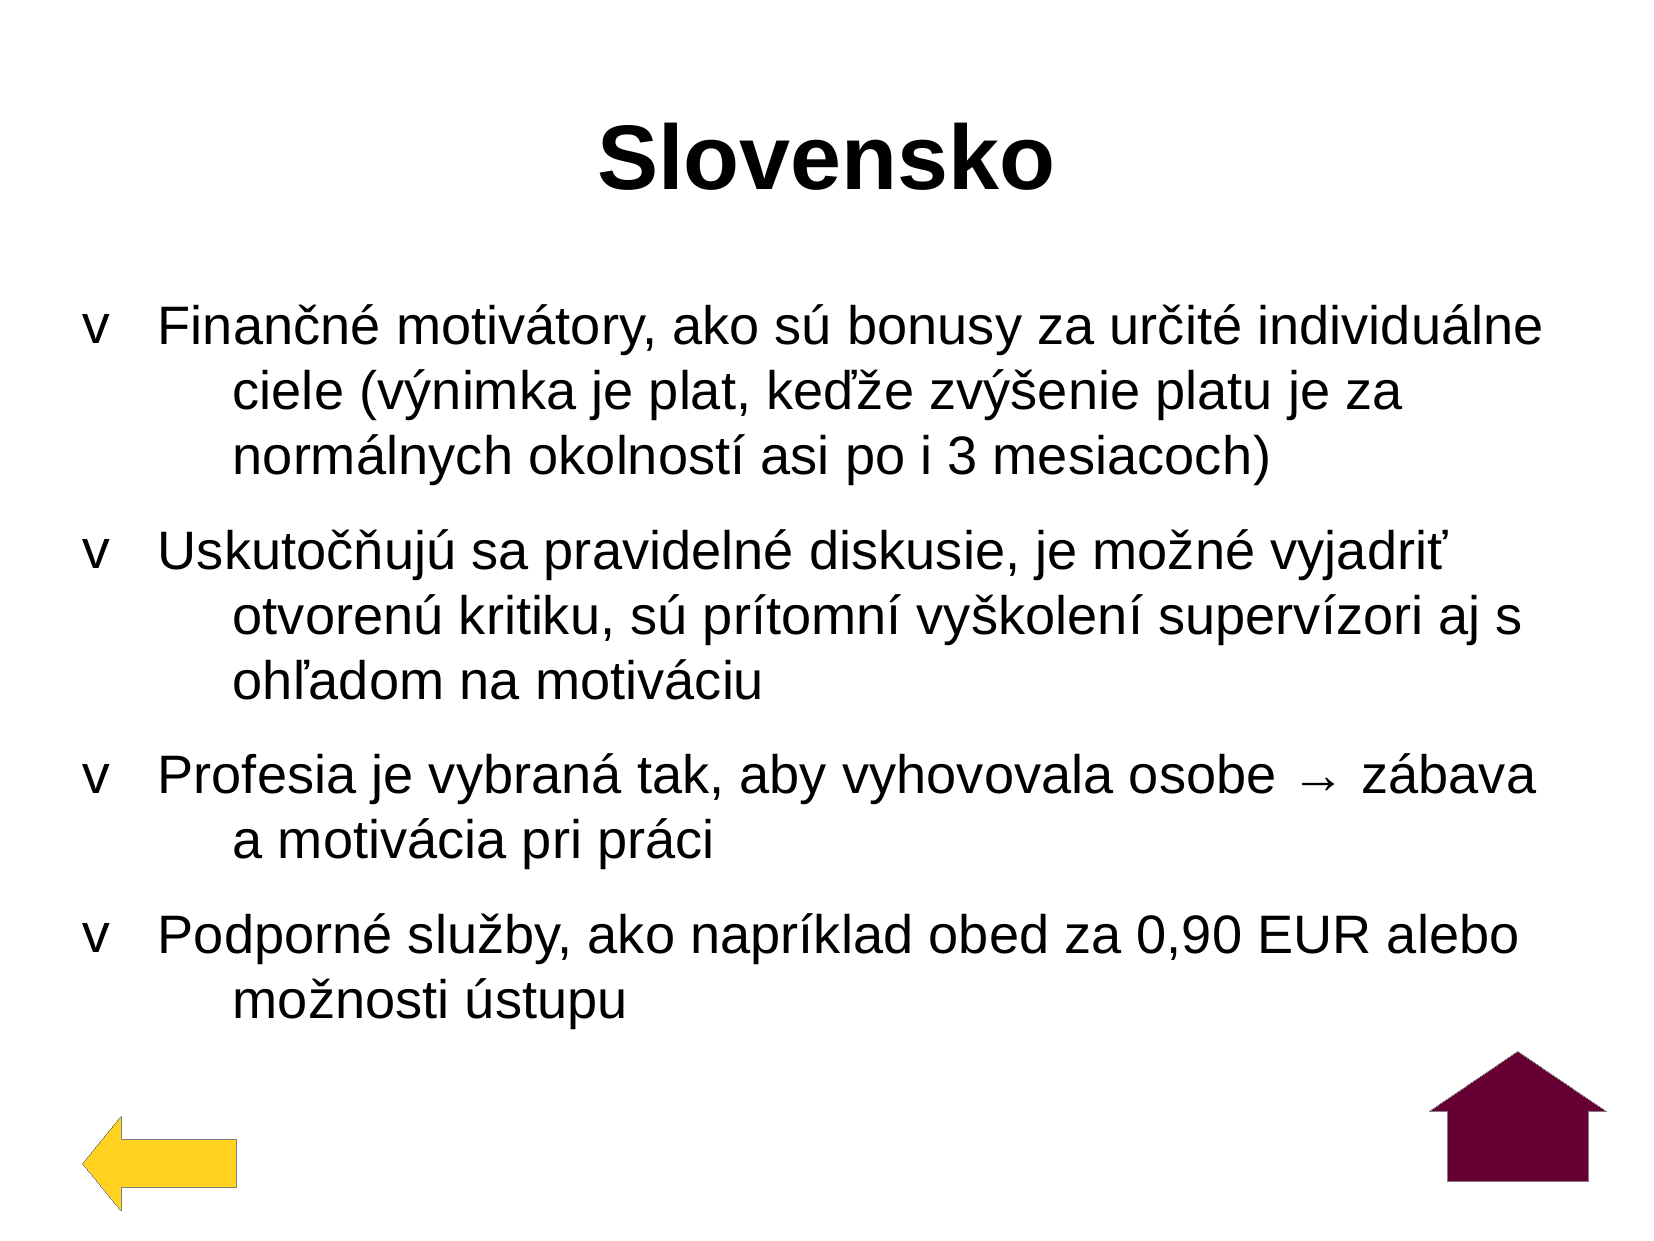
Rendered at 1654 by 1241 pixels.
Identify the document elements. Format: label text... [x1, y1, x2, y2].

list Finančné motivátory, ako sú bonusy za určité individuálne ciele (výnimka je plat, keďže zvýšenie platu je za normálnych okolností asi po i 3 mesiacoch) Uskutočňujú sa pravidelné diskusie, je možné vyjadriť otvorenú kritiku, sú prítomní vyškolení supervízori aj s ohľadom na motiváciu Profesia je vybraná tak, aby vyhovovala osobe → zábava a motivácia pri práci Podporné služby, ako napríklad obed za 0,90 EUR alebo možnosti ústupu [82, 290, 1571, 1146]
text_box [82, 1116, 237, 1211]
text_box [1429, 1051, 1607, 1182]
title Slovensko [82, 97, 1571, 209]
